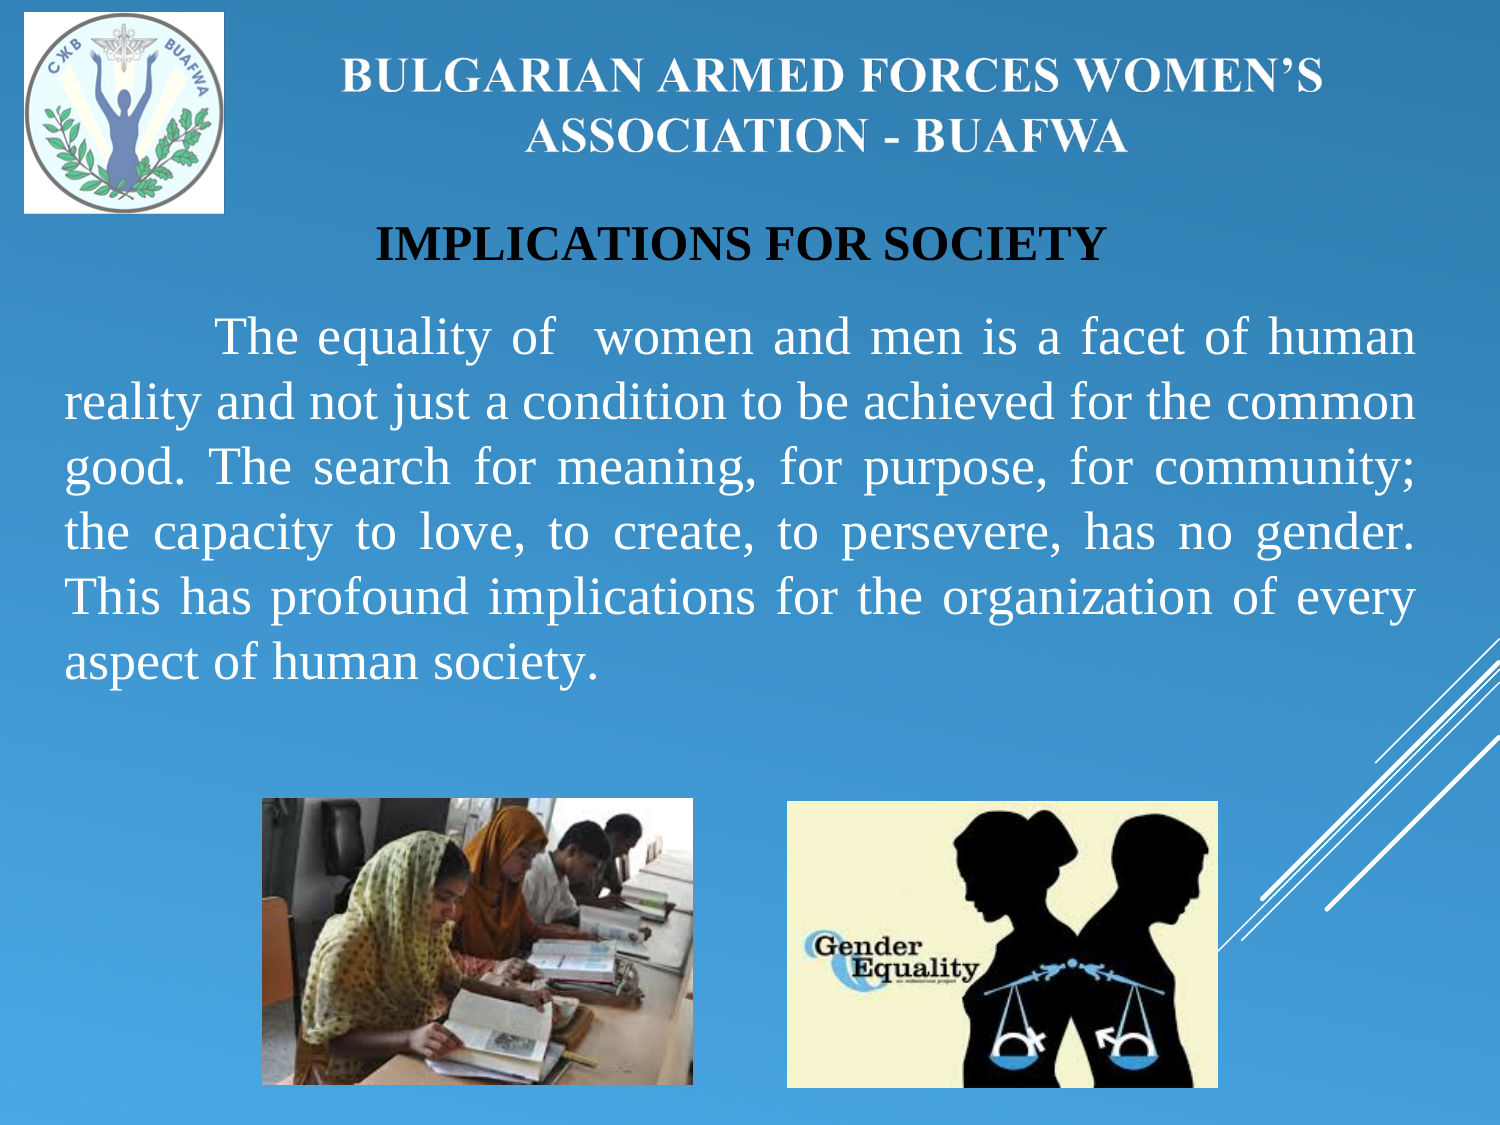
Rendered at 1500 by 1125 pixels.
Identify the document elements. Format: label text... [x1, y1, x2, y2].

text_box IMPLICATIONS FOR SOCIETY The equality of women and men is a facet of human reality and not just a condition to be achieved for the common good. The search for meaning, for purpose, for community; the capacity to love, to create, to persevere, has no gender. This has profound implications for the organization of every aspect of human society. [50, 203, 1434, 699]
picture [262, 798, 693, 1085]
picture [787, 801, 1218, 1088]
picture [24, 12, 1379, 234]
